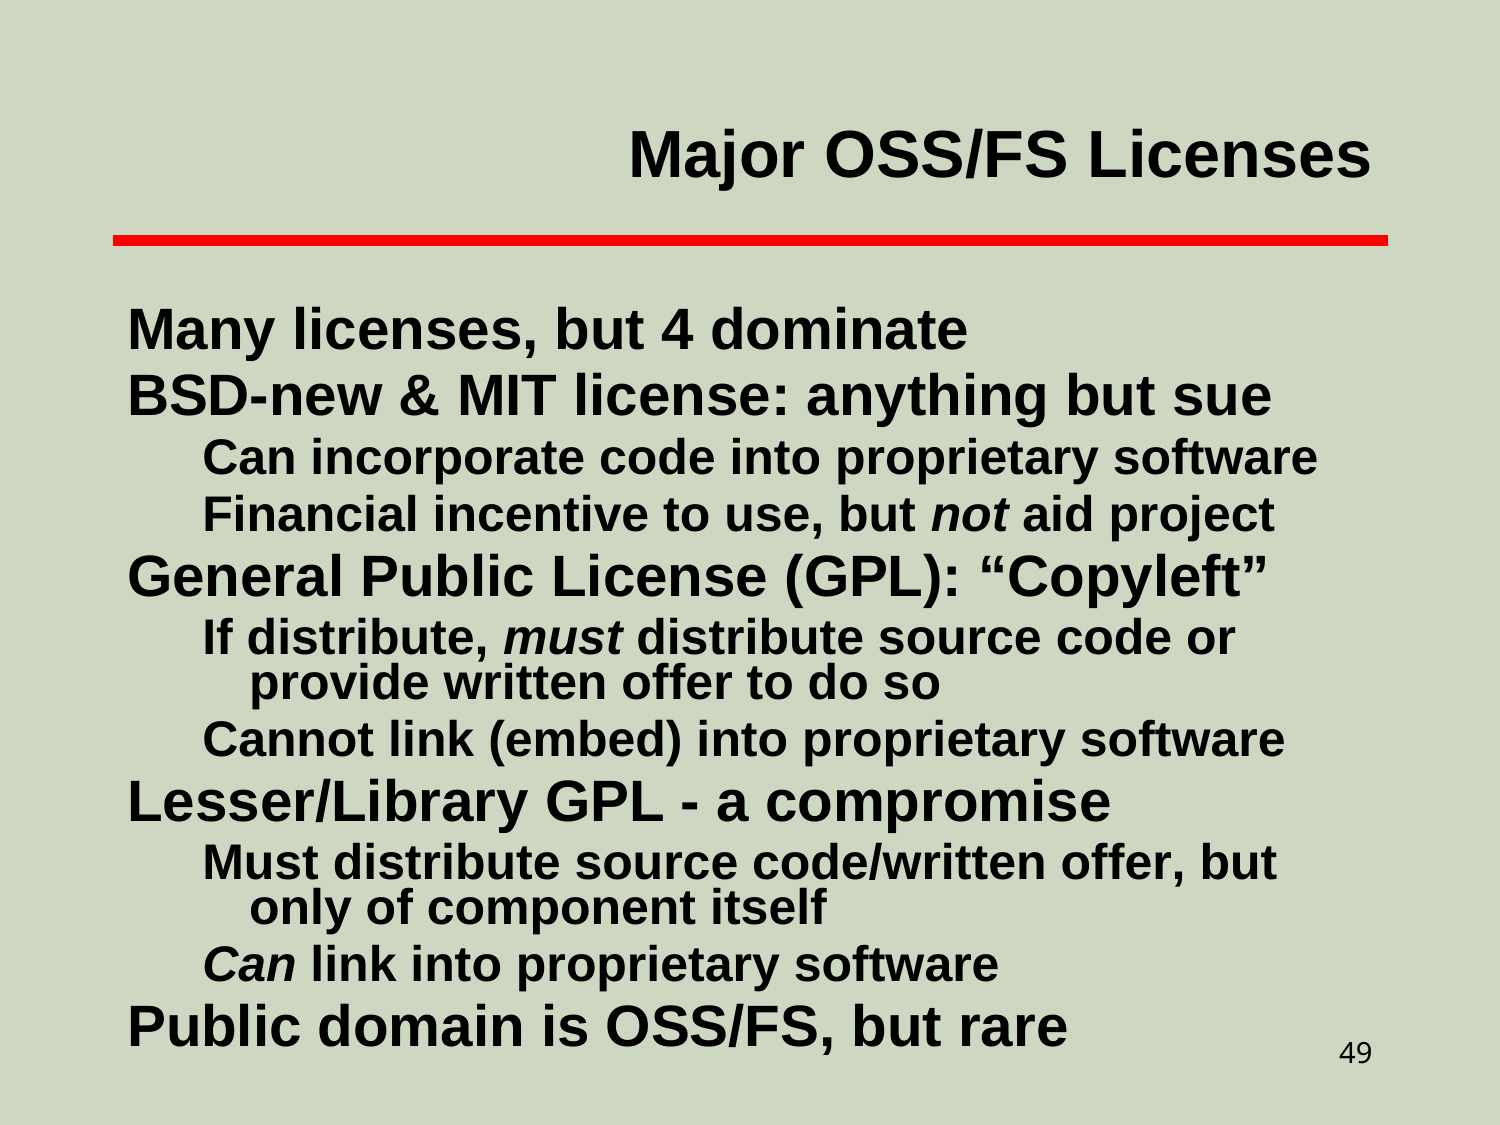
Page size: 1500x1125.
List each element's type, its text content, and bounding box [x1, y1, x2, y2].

title Major OSS/FS Licenses [337, 85, 1388, 224]
list Many licenses, but 4 dominate BSD-new & MIT license: anything but sue Can incorporate code into proprietary software Financial incentive to use, but not aid project General Public License (GPL): “Copyleft” If distribute, must distribute source code or provide written offer to do so Cannot link (embed) into proprietary software Lesser/Library GPL - a compromise Must distribute source code/written offer, but only of component itself Can link into proprietary software Public domain is OSS/FS, but rare [112, 299, 1388, 1112]
